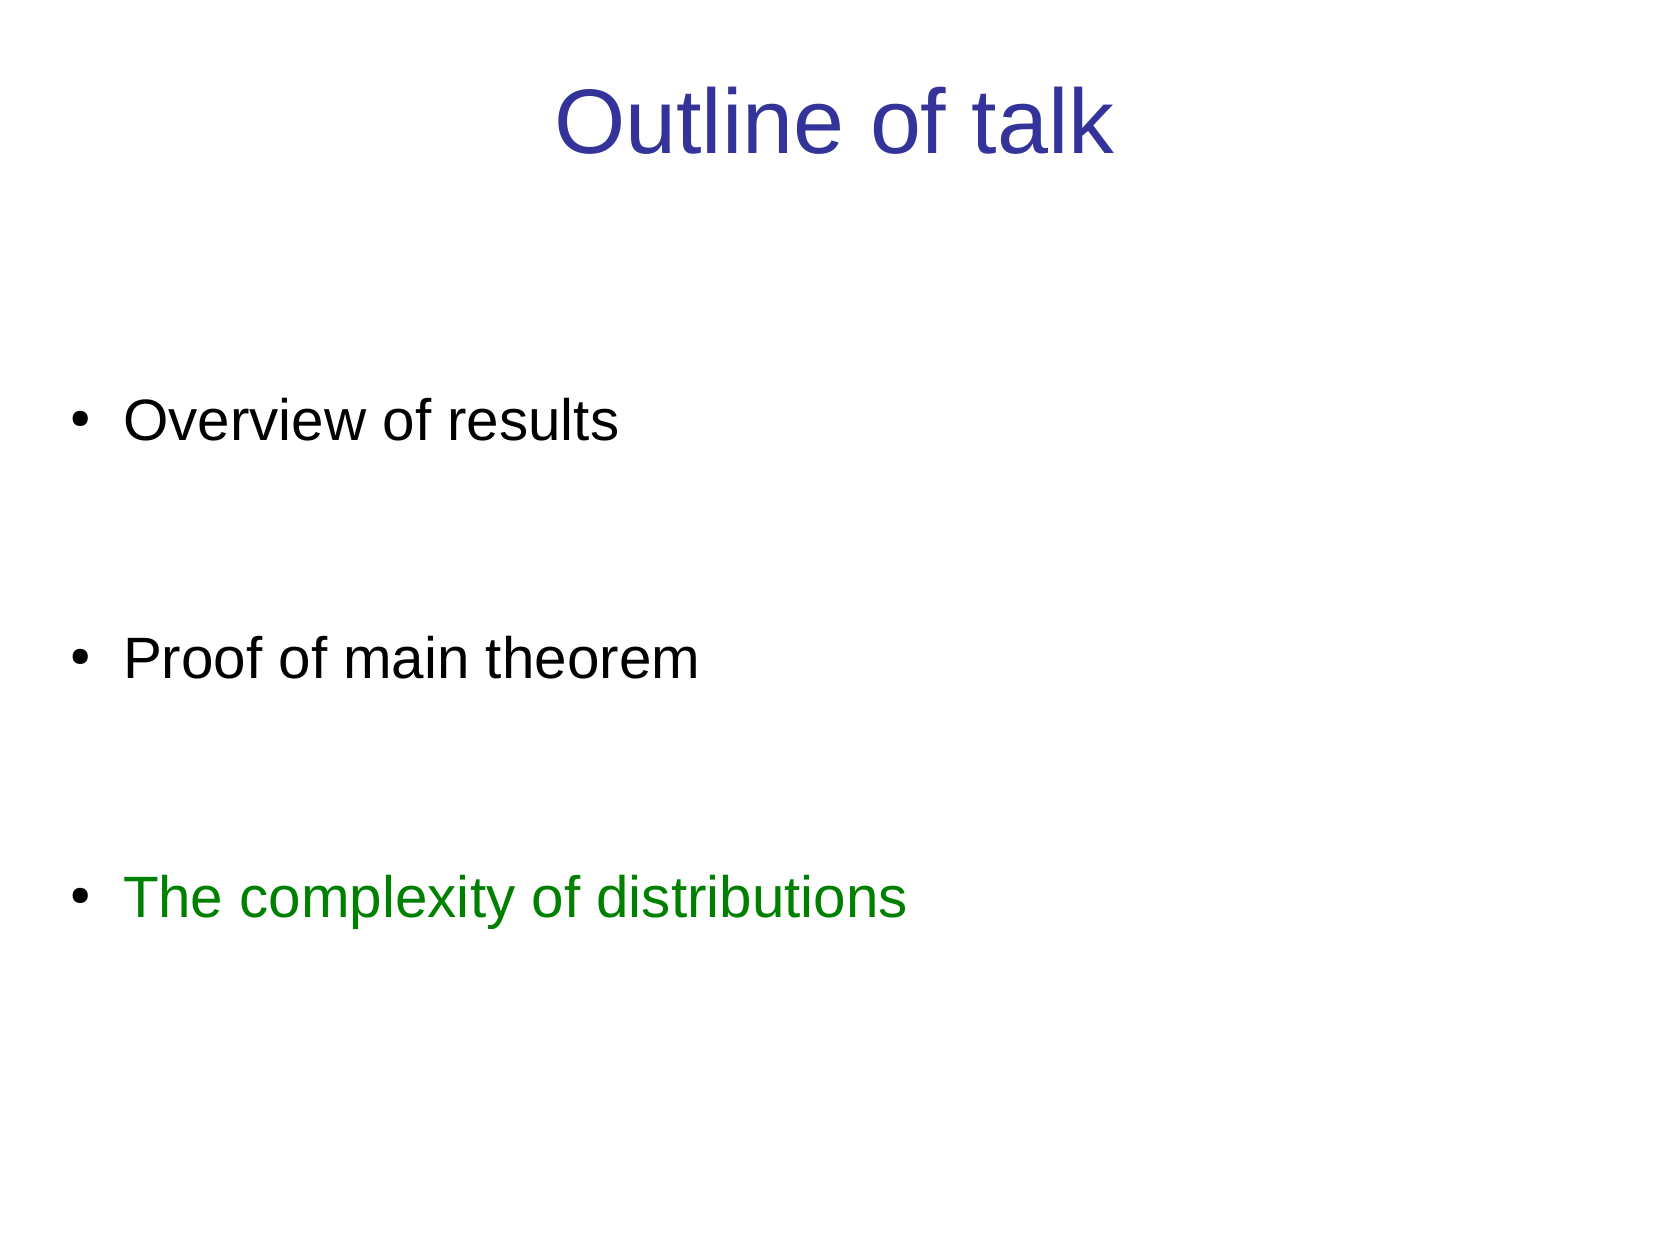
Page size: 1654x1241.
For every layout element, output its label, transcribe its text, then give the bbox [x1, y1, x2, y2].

list Overview of results Proof of main theorem The complexity of distributions [37, 300, 1651, 1241]
title Outline of talk [131, 18, 1538, 226]
